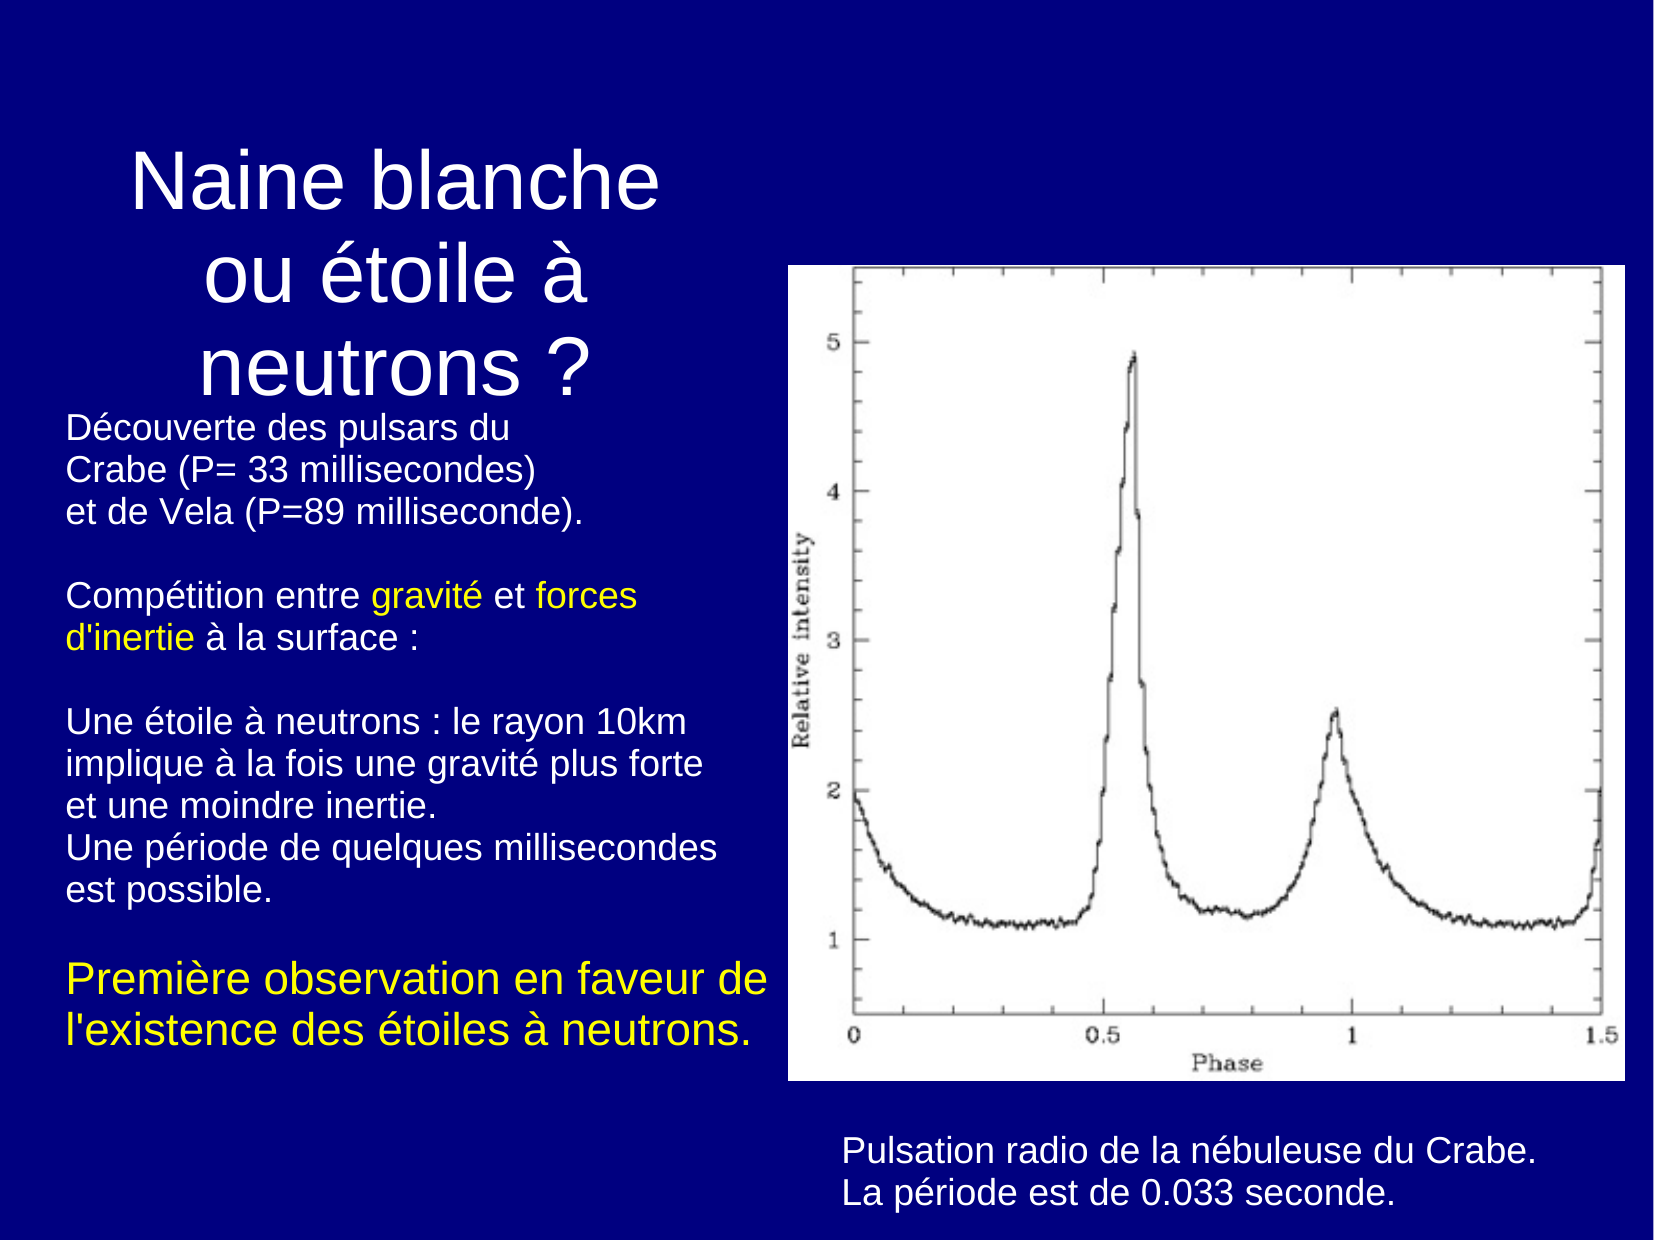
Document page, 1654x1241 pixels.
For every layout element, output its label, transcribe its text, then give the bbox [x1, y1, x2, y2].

picture [788, 265, 1625, 1081]
title Naine blanche ou étoile à neutrons ? [82, 134, 709, 399]
text_box Découverte des pulsars du Crabe (P= 33 millisecondes) et de Vela (P=89 milliseconde). Compétition entre gravité et forces d'inertie à la surface : Une étoile à neutrons : le rayon 10km implique à la fois une gravité plus forte et une moindre inertie. Une période de quelques millisecondes est possible. Première observation en faveur de l'existence des étoiles à neutrons. [50, 399, 796, 1241]
text_box Pulsation radio de la nébuleuse du Crabe. La période est de 0.033 seconde. [826, 1122, 1564, 1221]
